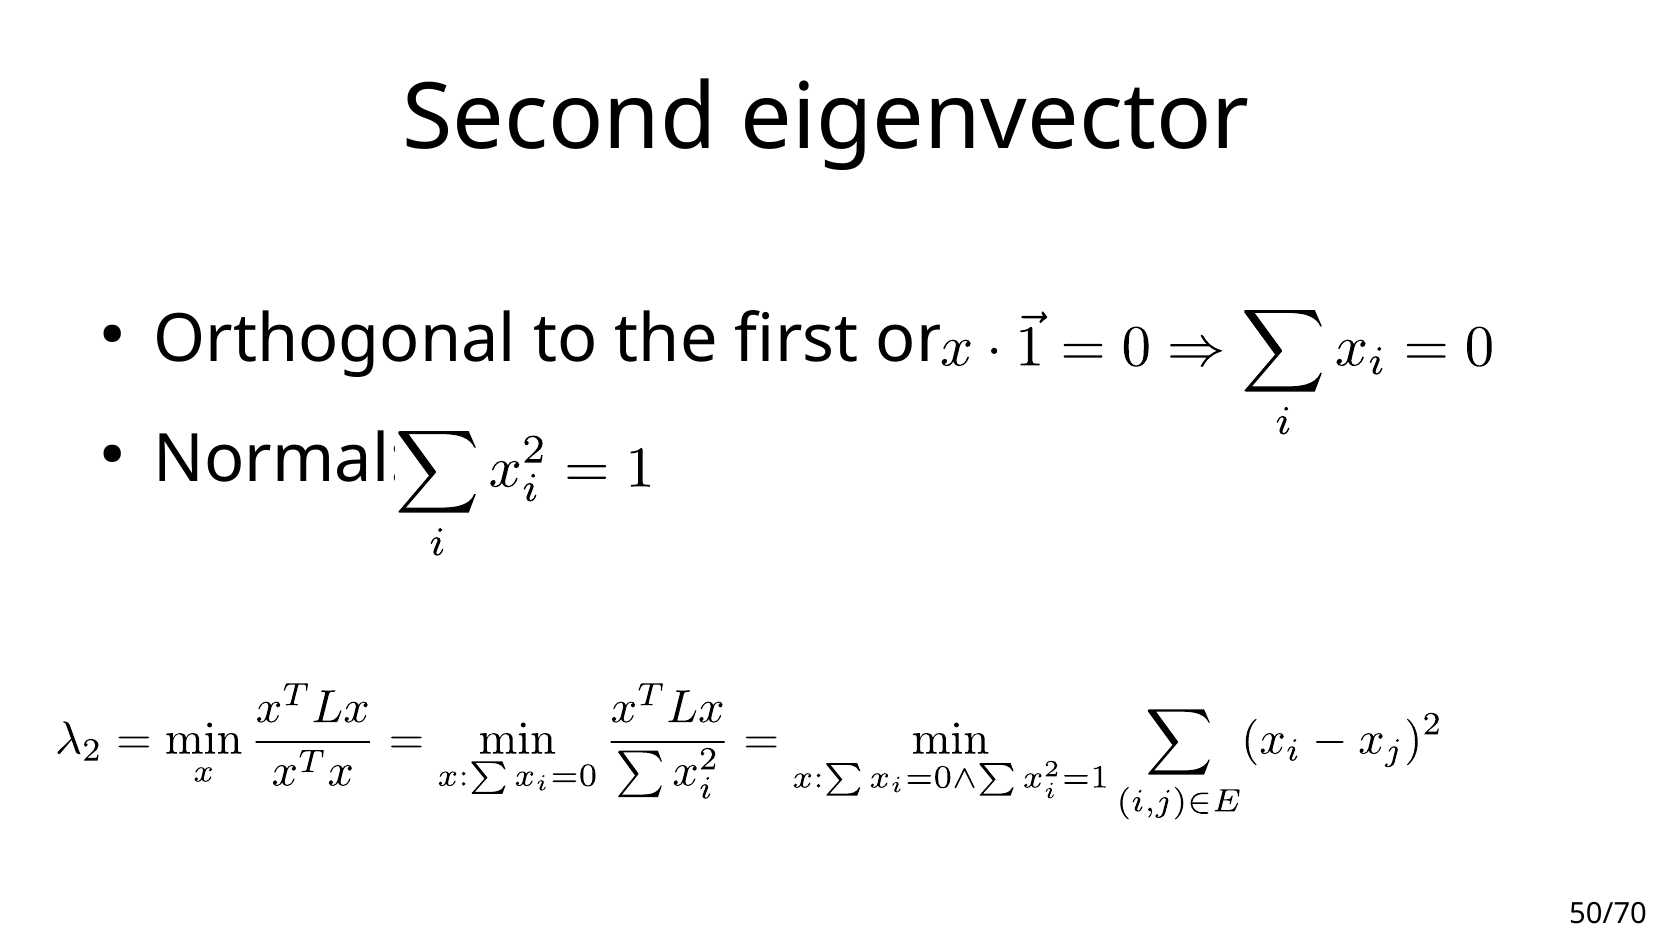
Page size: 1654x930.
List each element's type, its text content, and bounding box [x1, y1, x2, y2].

text_box [394, 425, 655, 556]
title Second eigenvector [82, 1, 1571, 225]
list Orthogonal to the first one: Normal: [82, 290, 1571, 601]
text_box [939, 304, 1495, 435]
picture [53, 681, 1443, 822]
